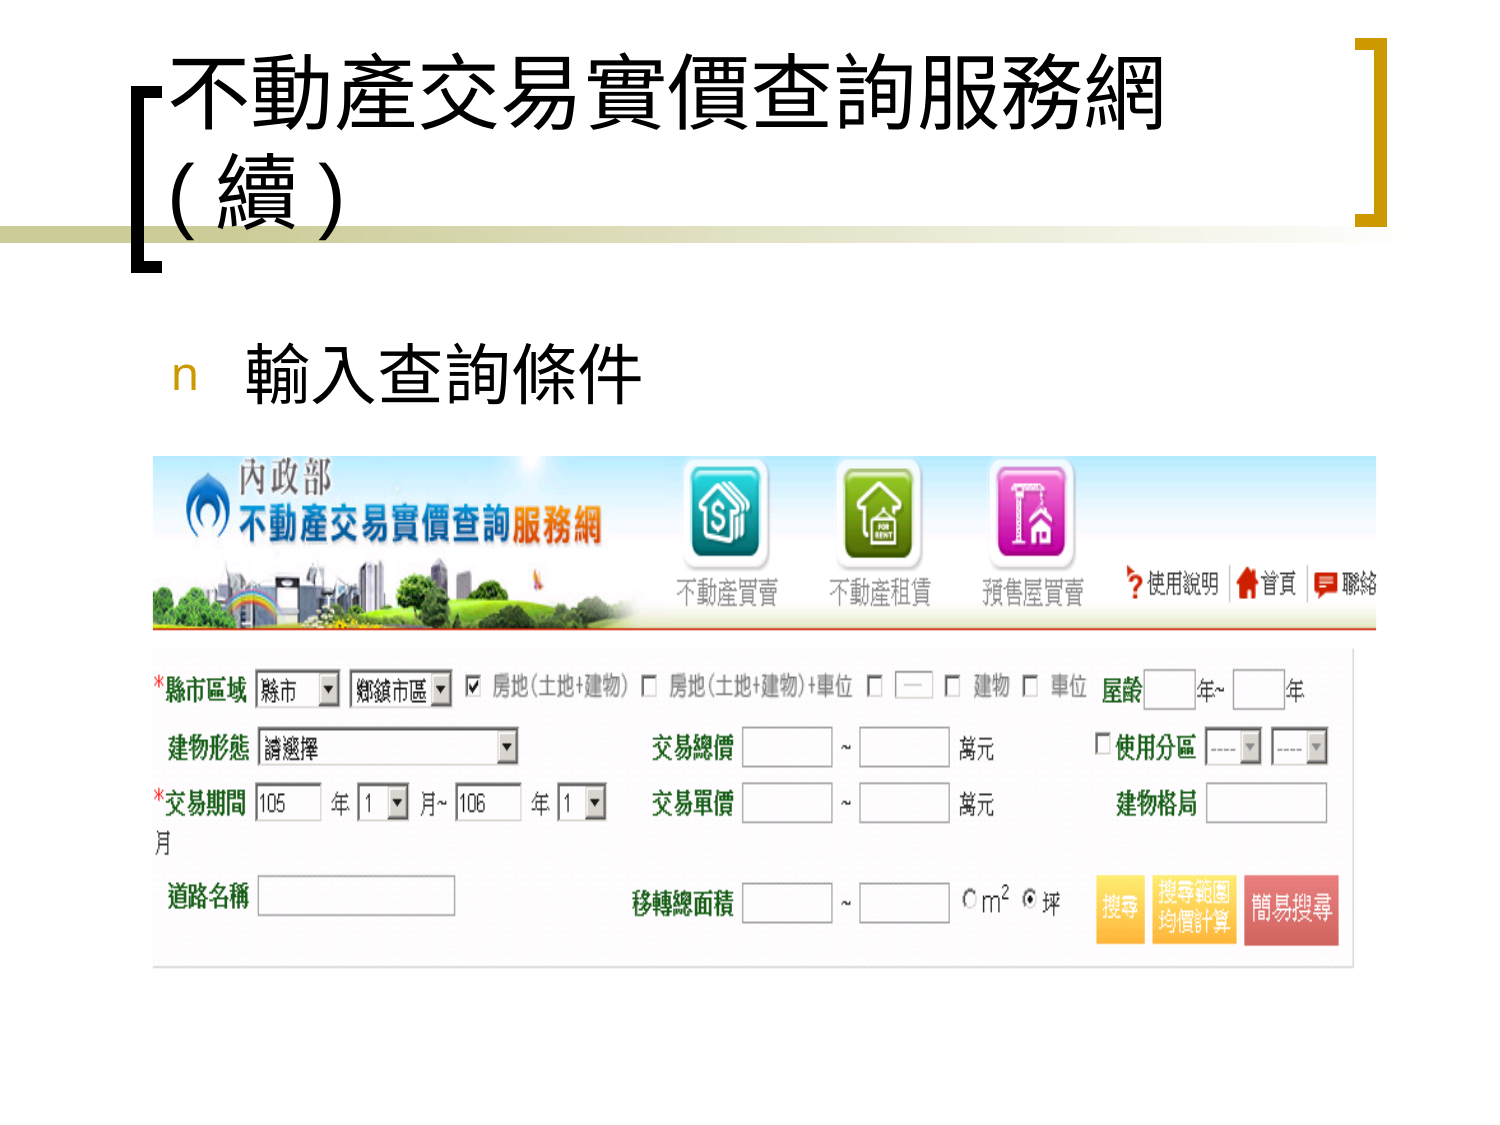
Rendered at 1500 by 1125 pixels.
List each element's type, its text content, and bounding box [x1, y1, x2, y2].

list 輸入查詢條件 [155, 324, 1413, 650]
picture [152, 456, 1377, 1001]
title 不動產交易實價查詢服務網(續) [152, 15, 1328, 248]
